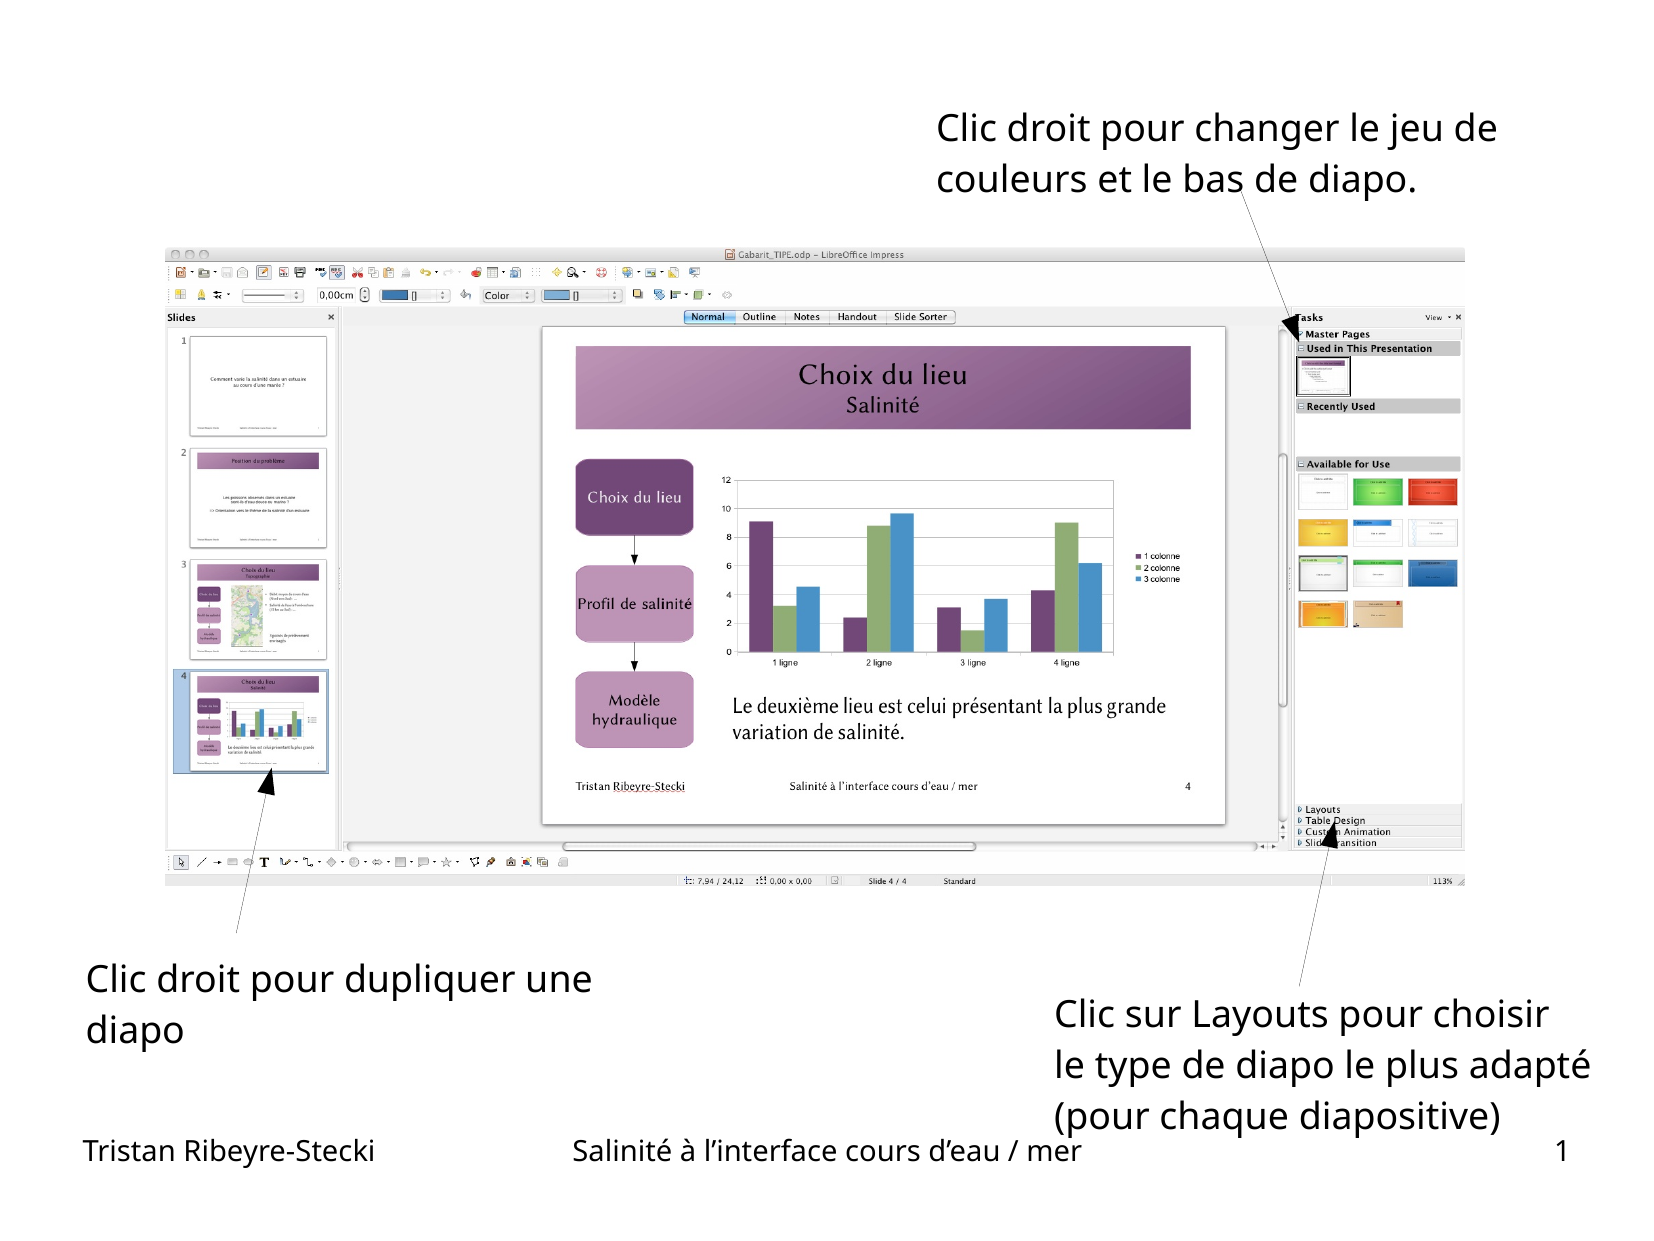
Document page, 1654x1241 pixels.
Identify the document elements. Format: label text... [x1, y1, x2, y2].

picture [165, 247, 1465, 886]
text_box Clic droit pour changer le jeu de couleurs et le bas de diapo. [921, 94, 1524, 195]
text_box Clic sur Layouts pour choisir le type de diapo le plus adapté (pour chaque diapositive) [1039, 980, 1642, 1124]
text_box Clic droit pour dupliquer une diapo [70, 944, 674, 1003]
